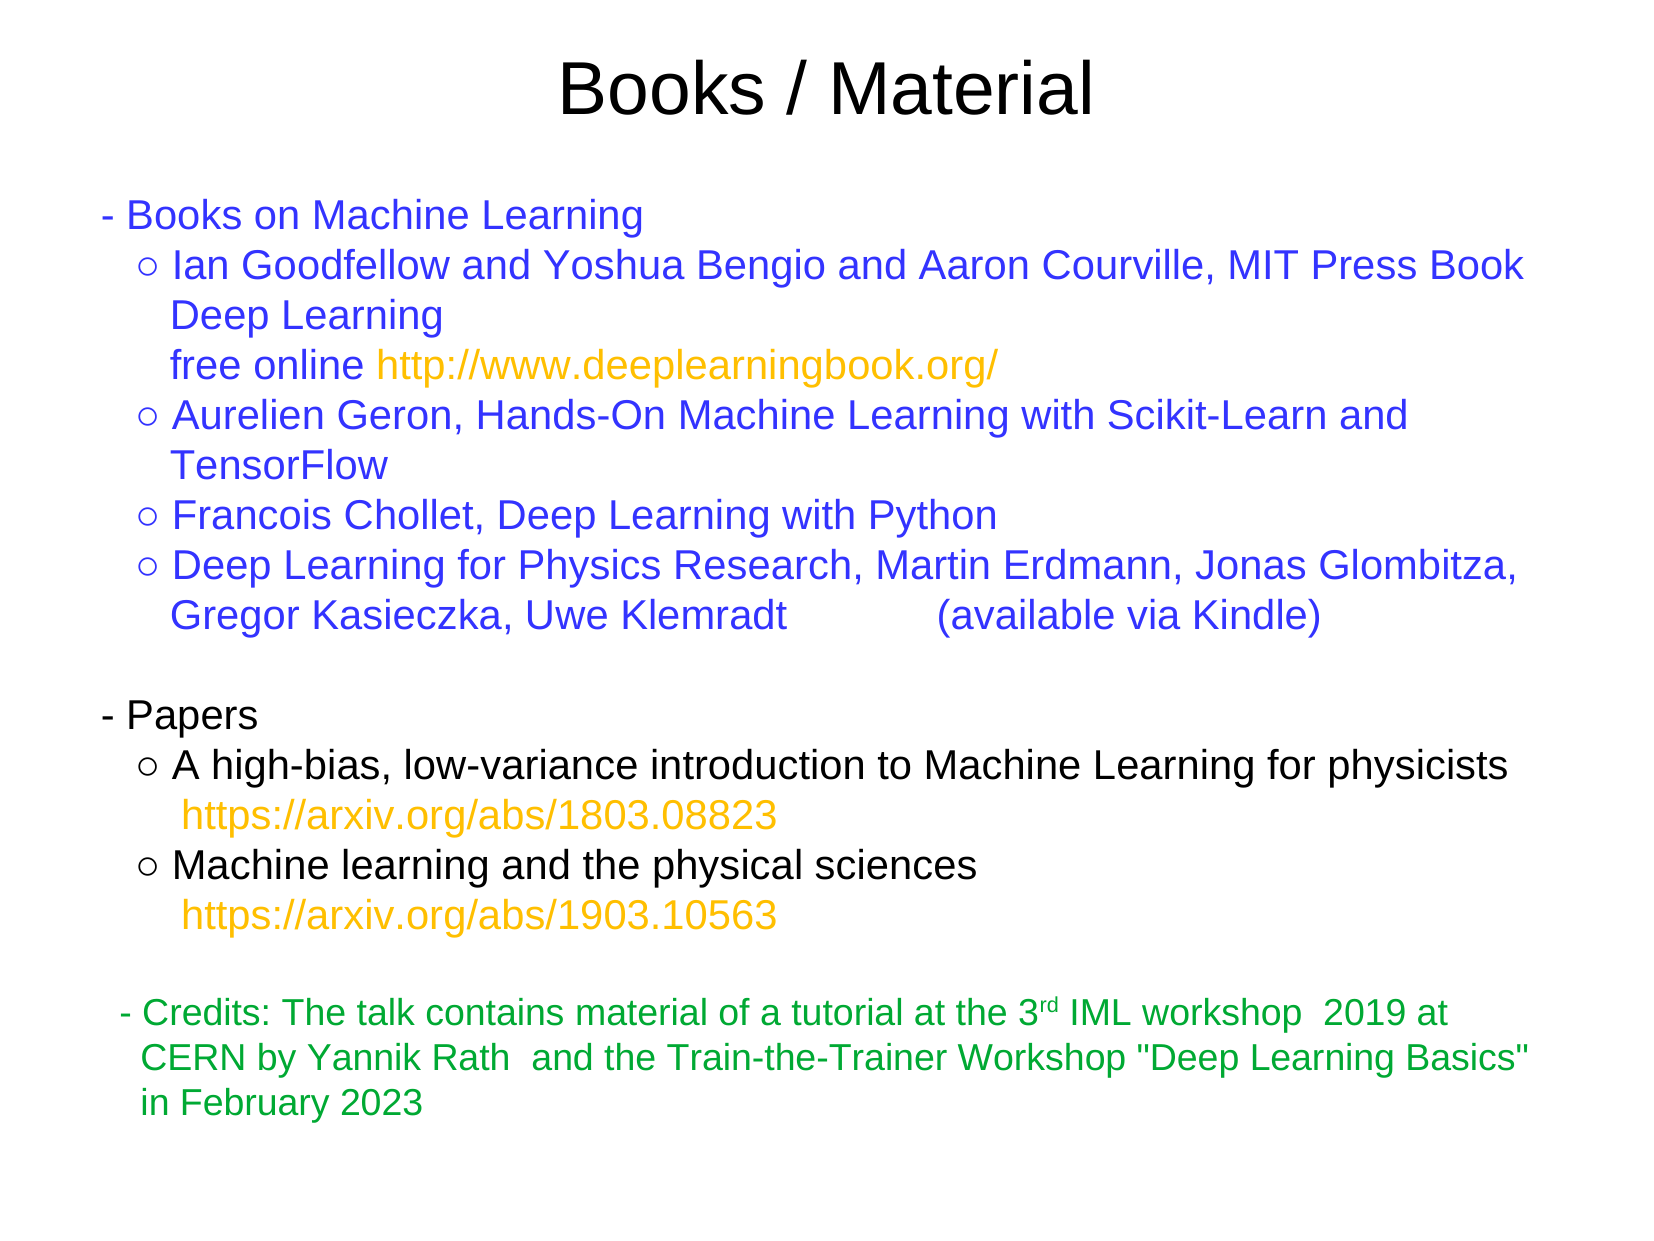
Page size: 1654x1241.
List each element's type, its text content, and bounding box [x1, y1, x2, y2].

title Books / Material [151, 0, 1502, 180]
text_box - Books on Machine Learning ○ Ian Goodfellow and Yoshua Bengio and Aaron Courville, MIT Press Book Deep Learning free online http://www.deeplearningbook.org/ ○ Aurelien Geron, Hands-On Machine Learning with Scikit-Learn and TensorFlow ○ Francois Chollet, Deep Learning with Python ○ Deep Learning for Physics Research, Martin Erdmann, Jonas Glombitza, Gregor Kasieczka, Uwe Klemradt (available via Kindle) - Papers ○ A high-bias, low-variance introduction to Machine Learning for physicists https://arxiv.org/abs/1803.08823 ○ Machine learning and the physical sciences https://arxiv.org/abs/1903.10563 - Credits: The talk contains material of a tutorial at the 3rd IML workshop 2019 at CERN by Yannik Rath and the Train-the-Trainer Workshop "Deep Learning Basics" in February 2023 [60, 180, 1654, 1241]
